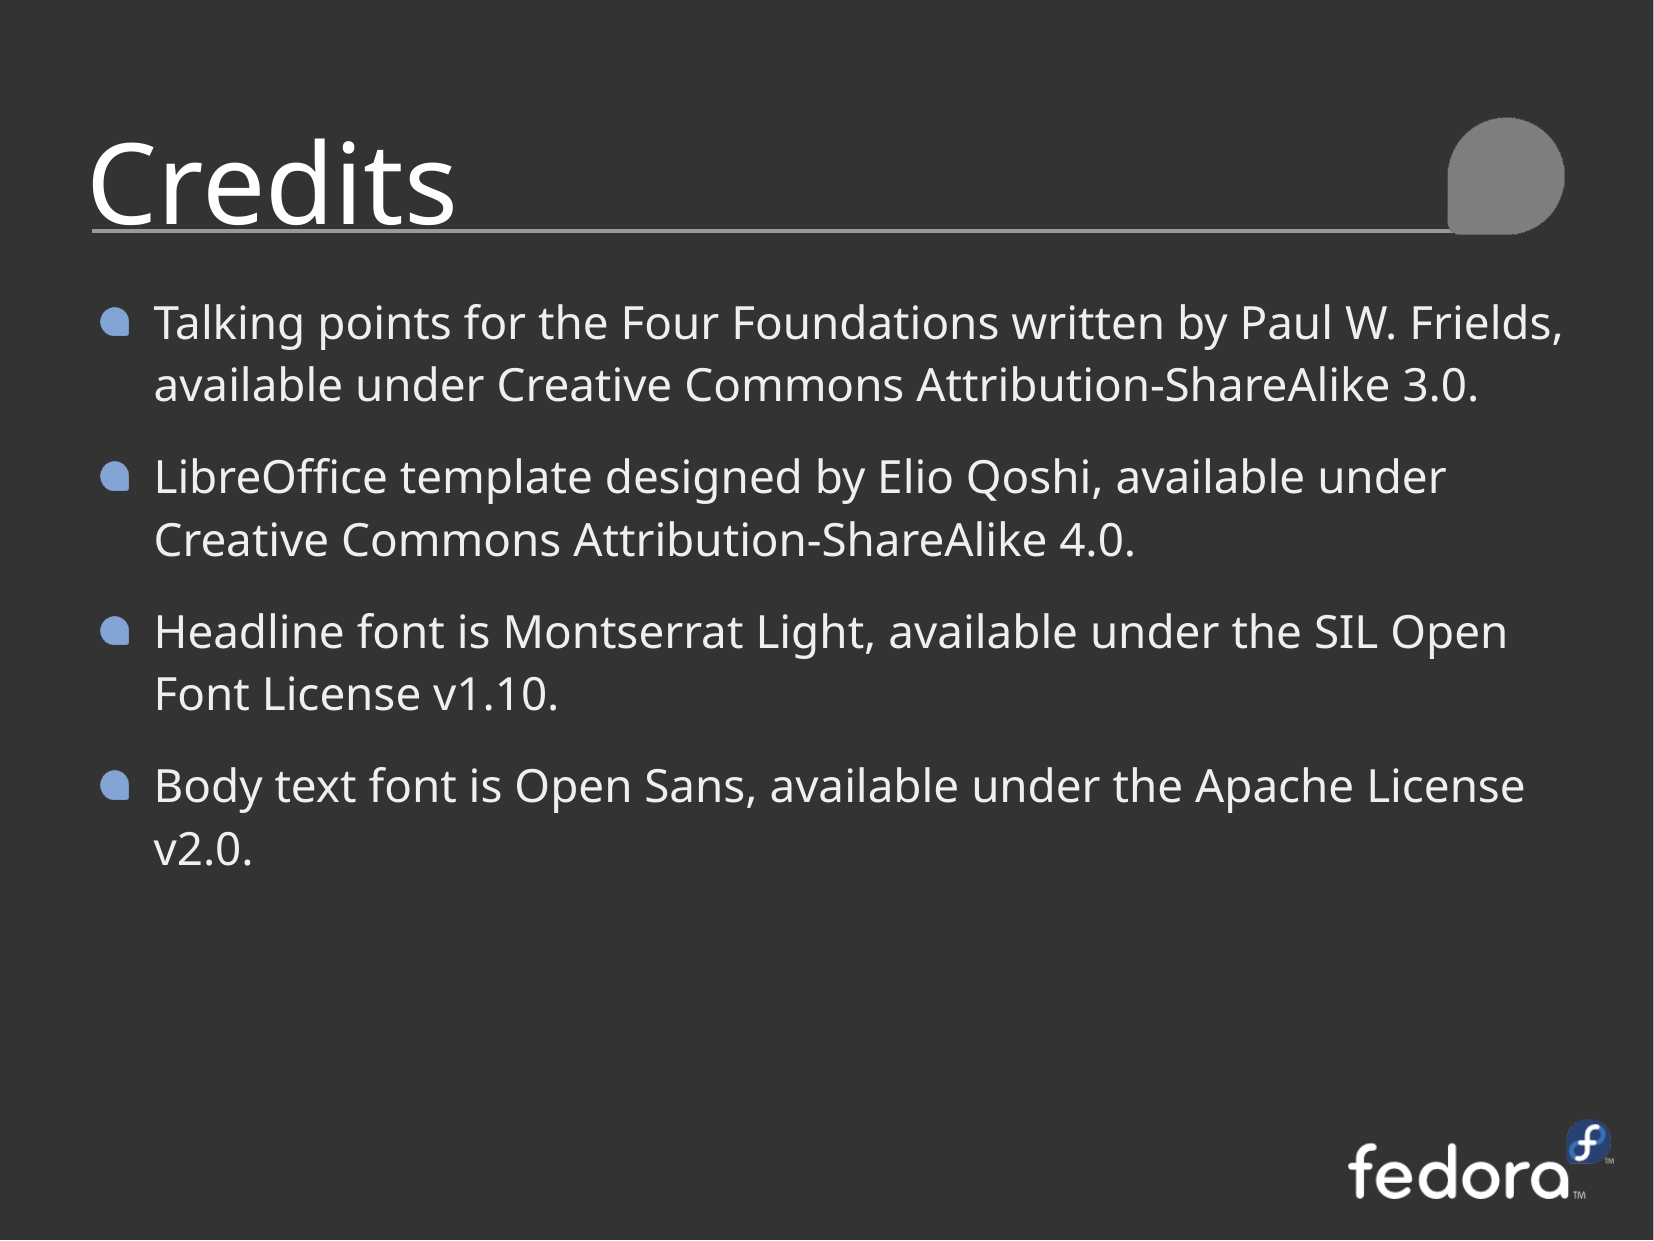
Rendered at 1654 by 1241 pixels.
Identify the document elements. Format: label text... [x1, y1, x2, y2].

list Talking points for the Four Foundations written by Paul W. Frields, available under Creative Commons Attribution-ShareAlike 3.0. LibreOffice template designed by Elio Qoshi, available under Creative Commons Attribution-ShareAlike 4.0. Headline font is Montserrat Light, available under the SIL Open Font License v1.10. Body text font is Open Sans, available under the Apache License v2.0. [82, 290, 1571, 1010]
title Credits [86, 111, 1575, 250]
picture [1348, 1119, 1614, 1199]
